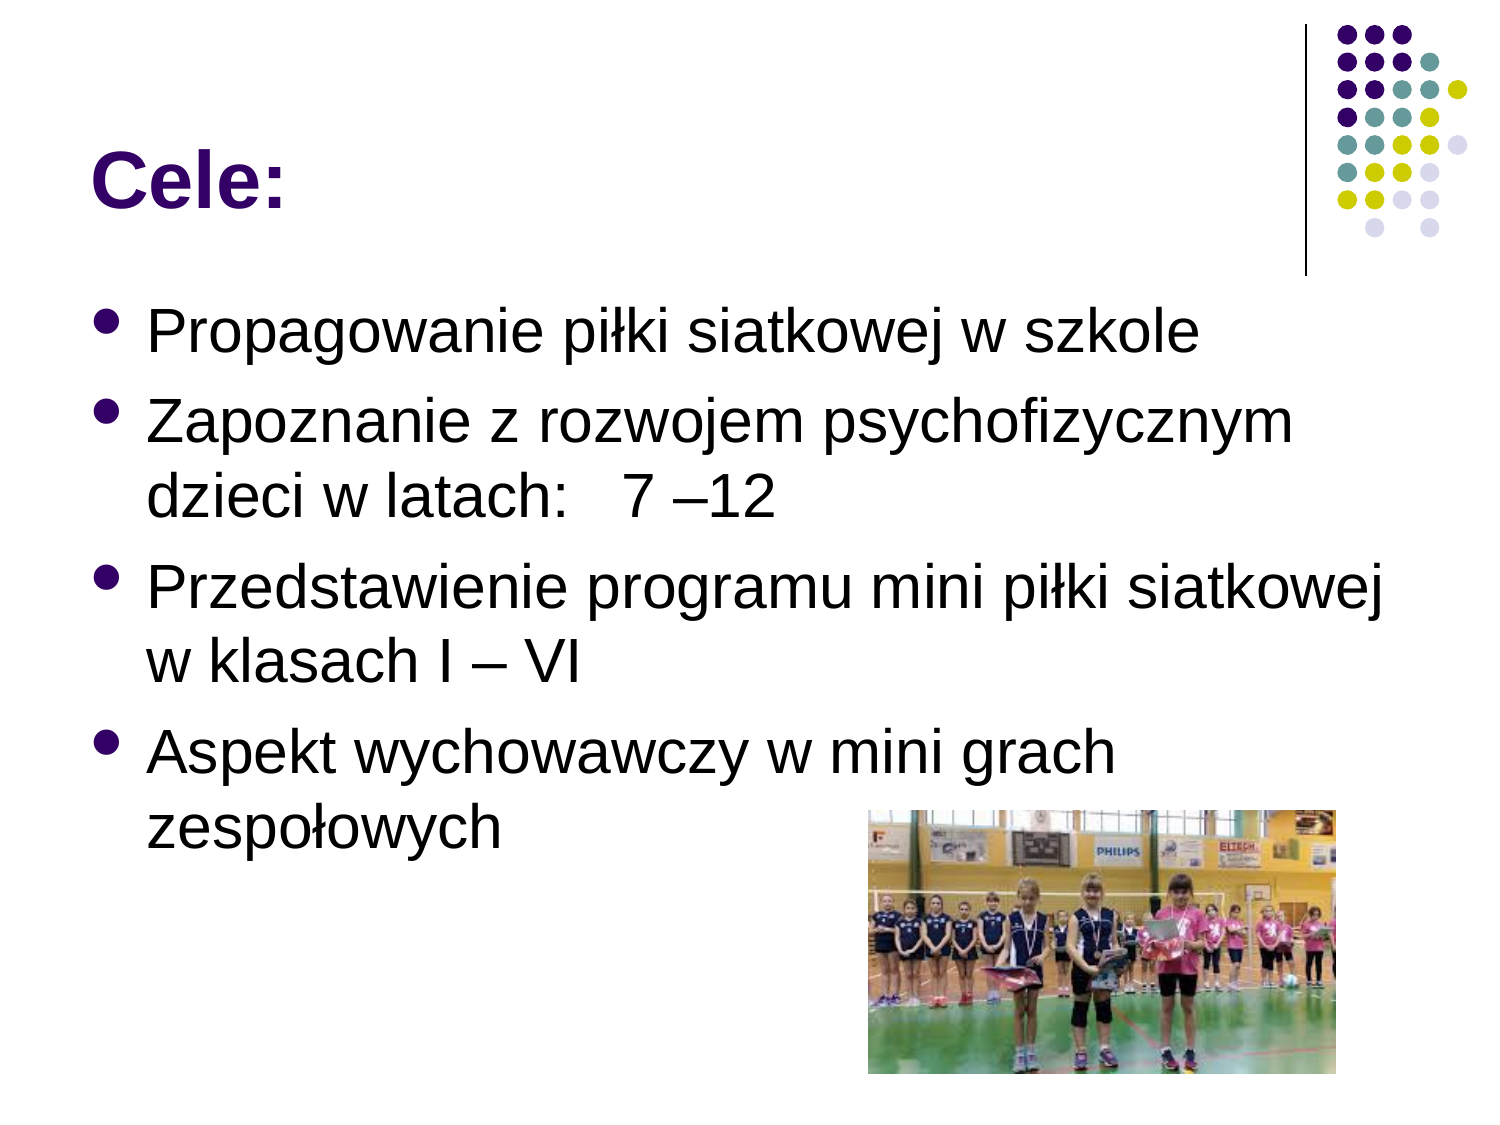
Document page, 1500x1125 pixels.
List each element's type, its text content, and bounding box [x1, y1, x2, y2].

list Propagowanie piłki siatkowej w szkole Zapoznanie z rozwojem psychofizycznym dzieci w latach: 7 –12 Przedstawienie programu mini piłki siatkowej w klasach I – VI Aspekt wychowawczy w mini grach zespołowych [75, 282, 1426, 1006]
picture [868, 810, 1336, 1074]
title Cele: [74, 20, 1313, 233]
